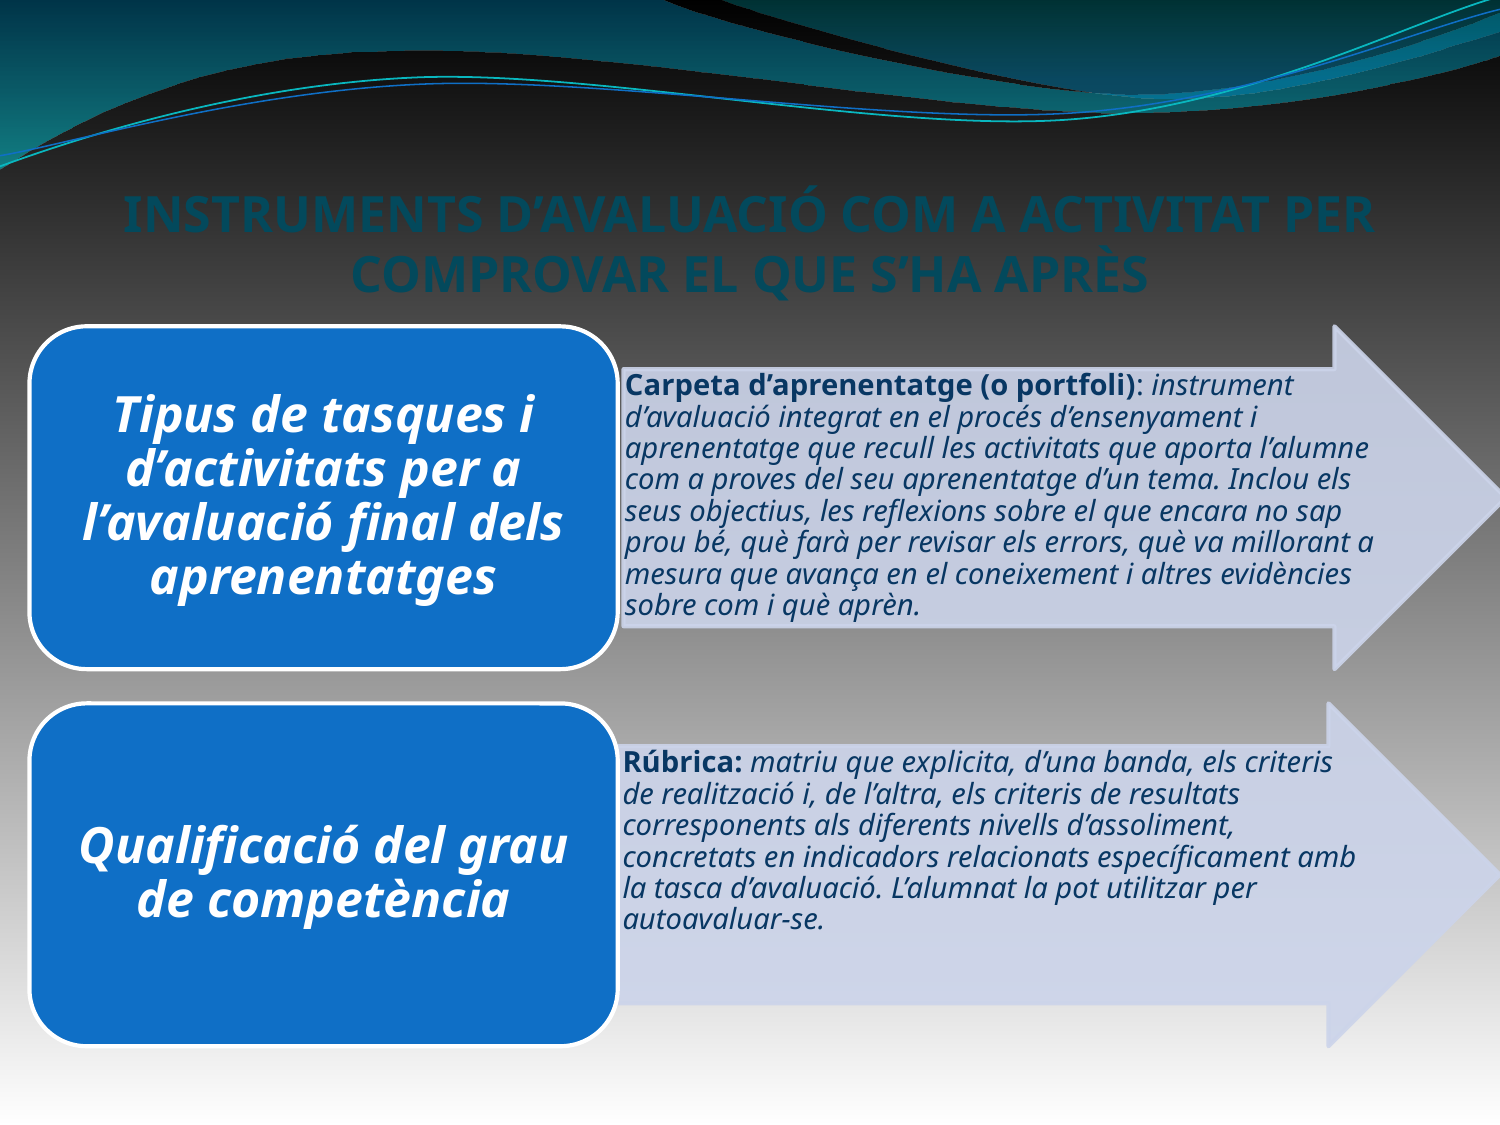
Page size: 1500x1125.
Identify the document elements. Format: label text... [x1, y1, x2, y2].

text_box Rúbrica: matriu que explicita, d’una banda, els criteris de realització i, de l’altra, els criteris de resultats corresponents als diferents nivells d’assoliment, concretats en indicadors relacionats específicament amb la tasca d’avaluació. L’alumnat la pot utilitzar per autoavaluar-se. [616, 703, 1500, 1047]
text_box Carpeta d’aprenentatge (o portfoli): instrument d’avaluació integrat en el procés d’ensenyament i aprenentatge que recull les activitats que aporta l’alumne com a proves del seu aprenentatge d’un tema. Inclou els seus objectius, les reflexions sobre el que encara no sap prou bé, què farà per revisar els errors, què va millorant a mesura que avança en el coneixement i altres evidències sobre com i què aprèn. [623, 326, 1500, 670]
text_box Tipus de tasques i d’activitats per a l’avaluació final dels aprenentatges [29, 326, 618, 670]
title INSTRUMENTS D’AVALUACIÓ COM A ACTIVITAT PER COMPROVAR EL QUE S’HA APRÈS [75, 115, 1425, 303]
text_box Qualificació del grau de competència [29, 703, 618, 1047]
